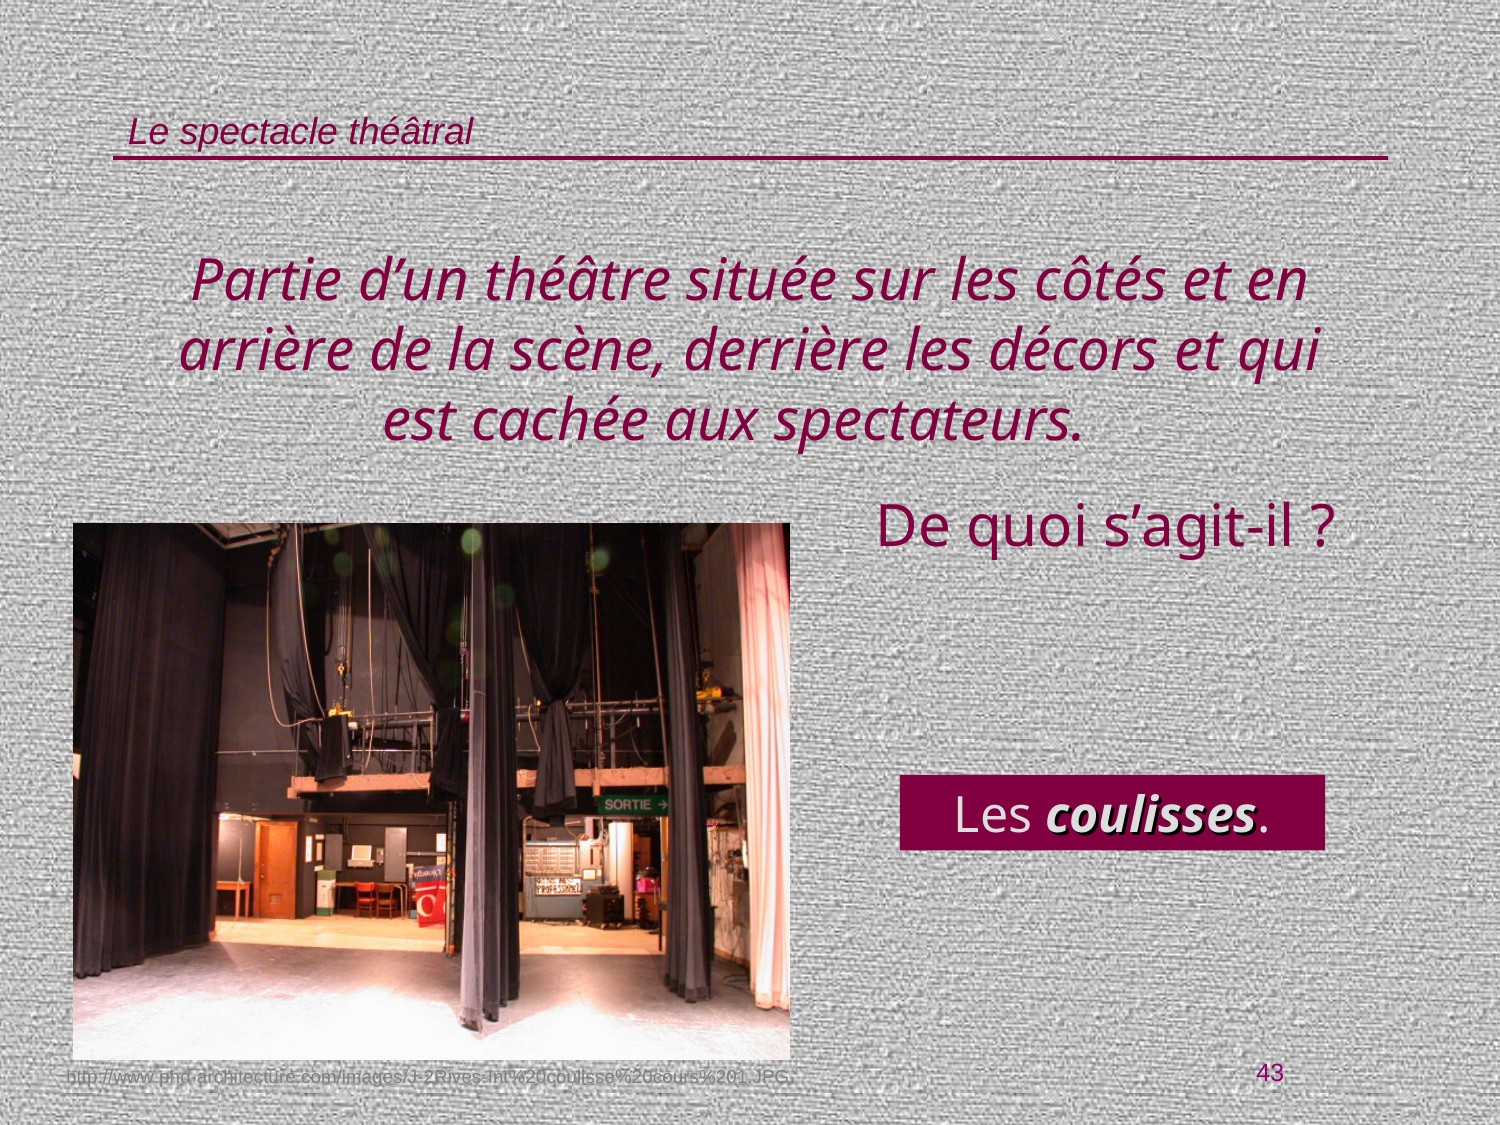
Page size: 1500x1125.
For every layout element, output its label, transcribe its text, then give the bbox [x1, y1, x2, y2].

text_box Les coulisses. [899, 774, 1326, 851]
picture [0, 0, 1500, 1125]
text_box Partie d’un théâtre située sur les côtés et en arrière de la scène, derrière les décors et qui est cachée aux spectateurs. De quoi s’agit-il ? [150, 234, 1351, 567]
text_box http://www.phd-architecture.com/images/J-2Rives-Int%20coulisse%20cours%201.JPG [51, 1056, 822, 1095]
